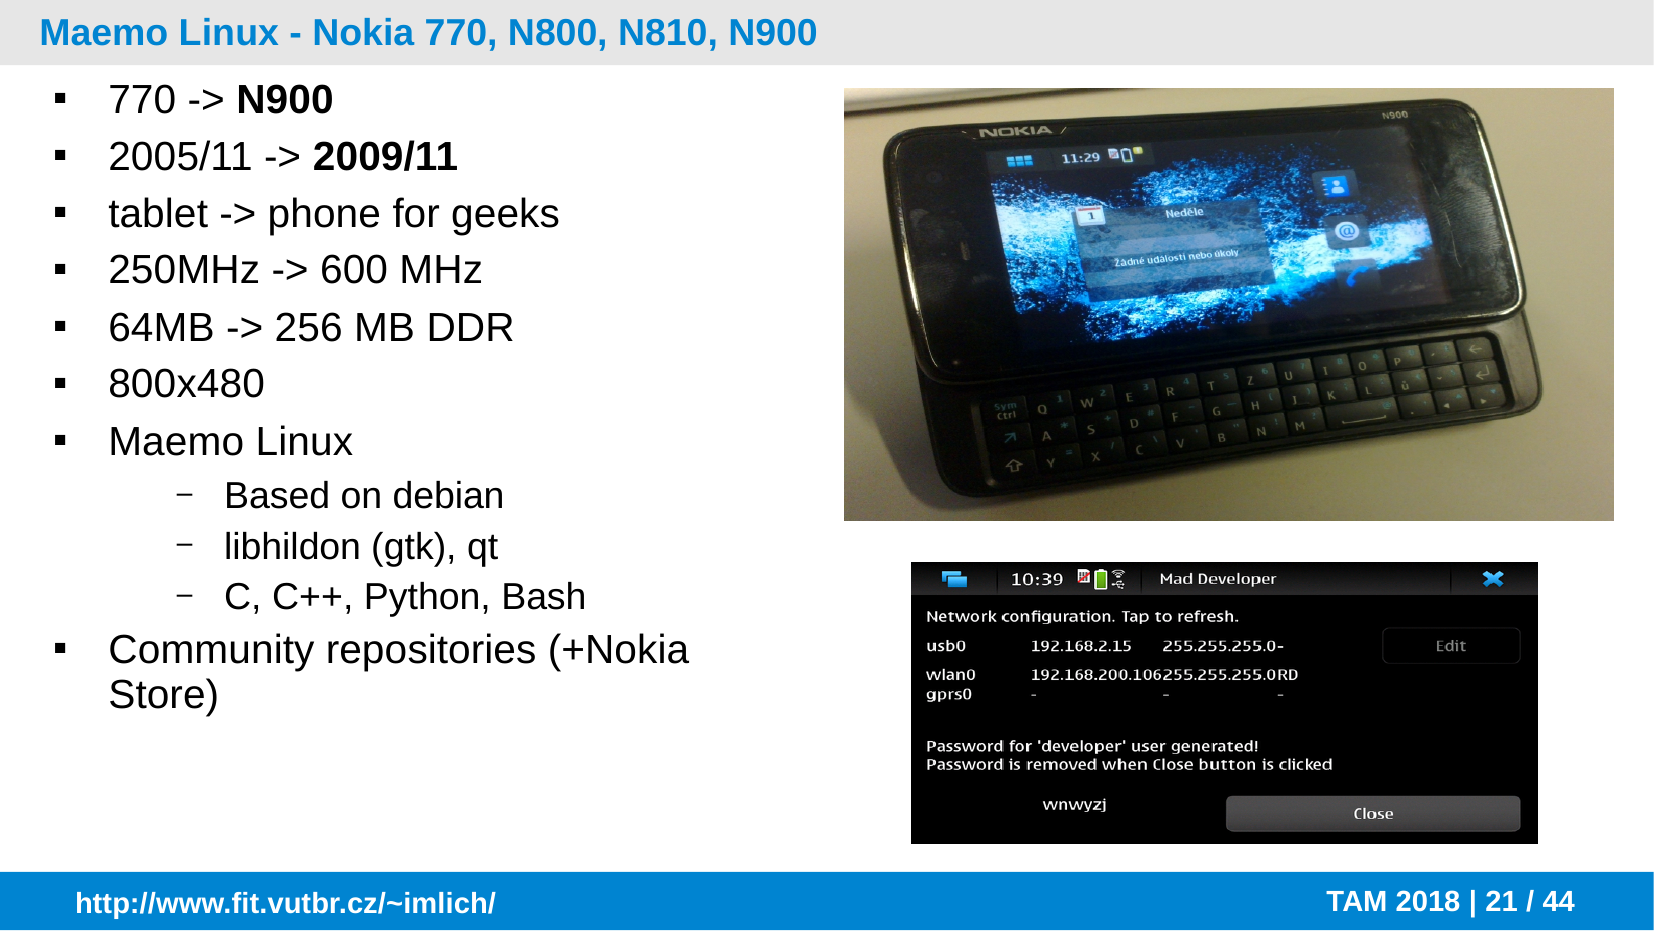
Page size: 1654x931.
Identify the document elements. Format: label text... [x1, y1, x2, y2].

picture [844, 88, 1614, 521]
picture [911, 562, 1538, 844]
list 770 -> N900 2005/11 -> 2009/11 tablet -> phone for geeks 250MHz -> 600 MHz 64MB -> 256 MB DDR 800x480 Maemo Linux Based on debian libhildon (gtk), qt C, C++, Python, Bash Community repositories (+Nokia Store) [37, 76, 807, 872]
title Maemo Linux - Nokia 770, N800, N810, N900 [39, 4, 1615, 61]
